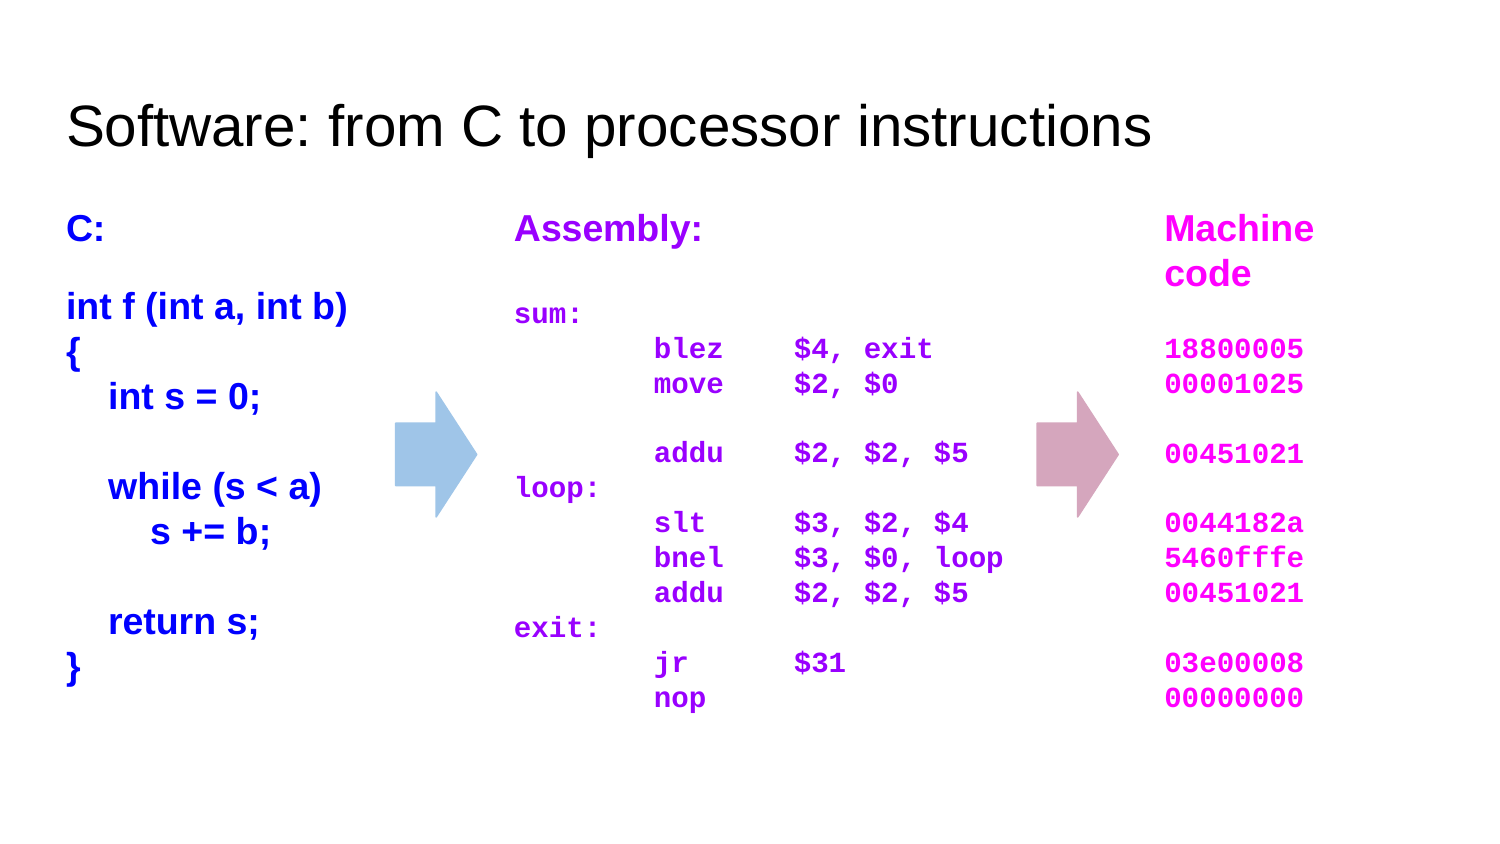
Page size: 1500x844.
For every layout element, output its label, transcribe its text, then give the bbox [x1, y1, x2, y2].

text_box Machine code 18800005 00001025 00451021 0044182a 5460fffe 00451021 03e00008 00000000 [1149, 189, 1417, 735]
text_box [1037, 392, 1119, 517]
text_box [395, 392, 477, 517]
list C: int f (int a, int b) { int s = 0; while (s < a) s += b; return s; } [51, 189, 365, 812]
title Software: from C to processor instructions [51, 72, 1449, 167]
text_box Assembly: sum: blez $4, exit move $2, $0 addu $2, $2, $5 loop: slt $3, $2, $4 bnel $3, $0, loop addu $2, $2, $5 exit: jr $31 nop [498, 188, 1046, 750]
